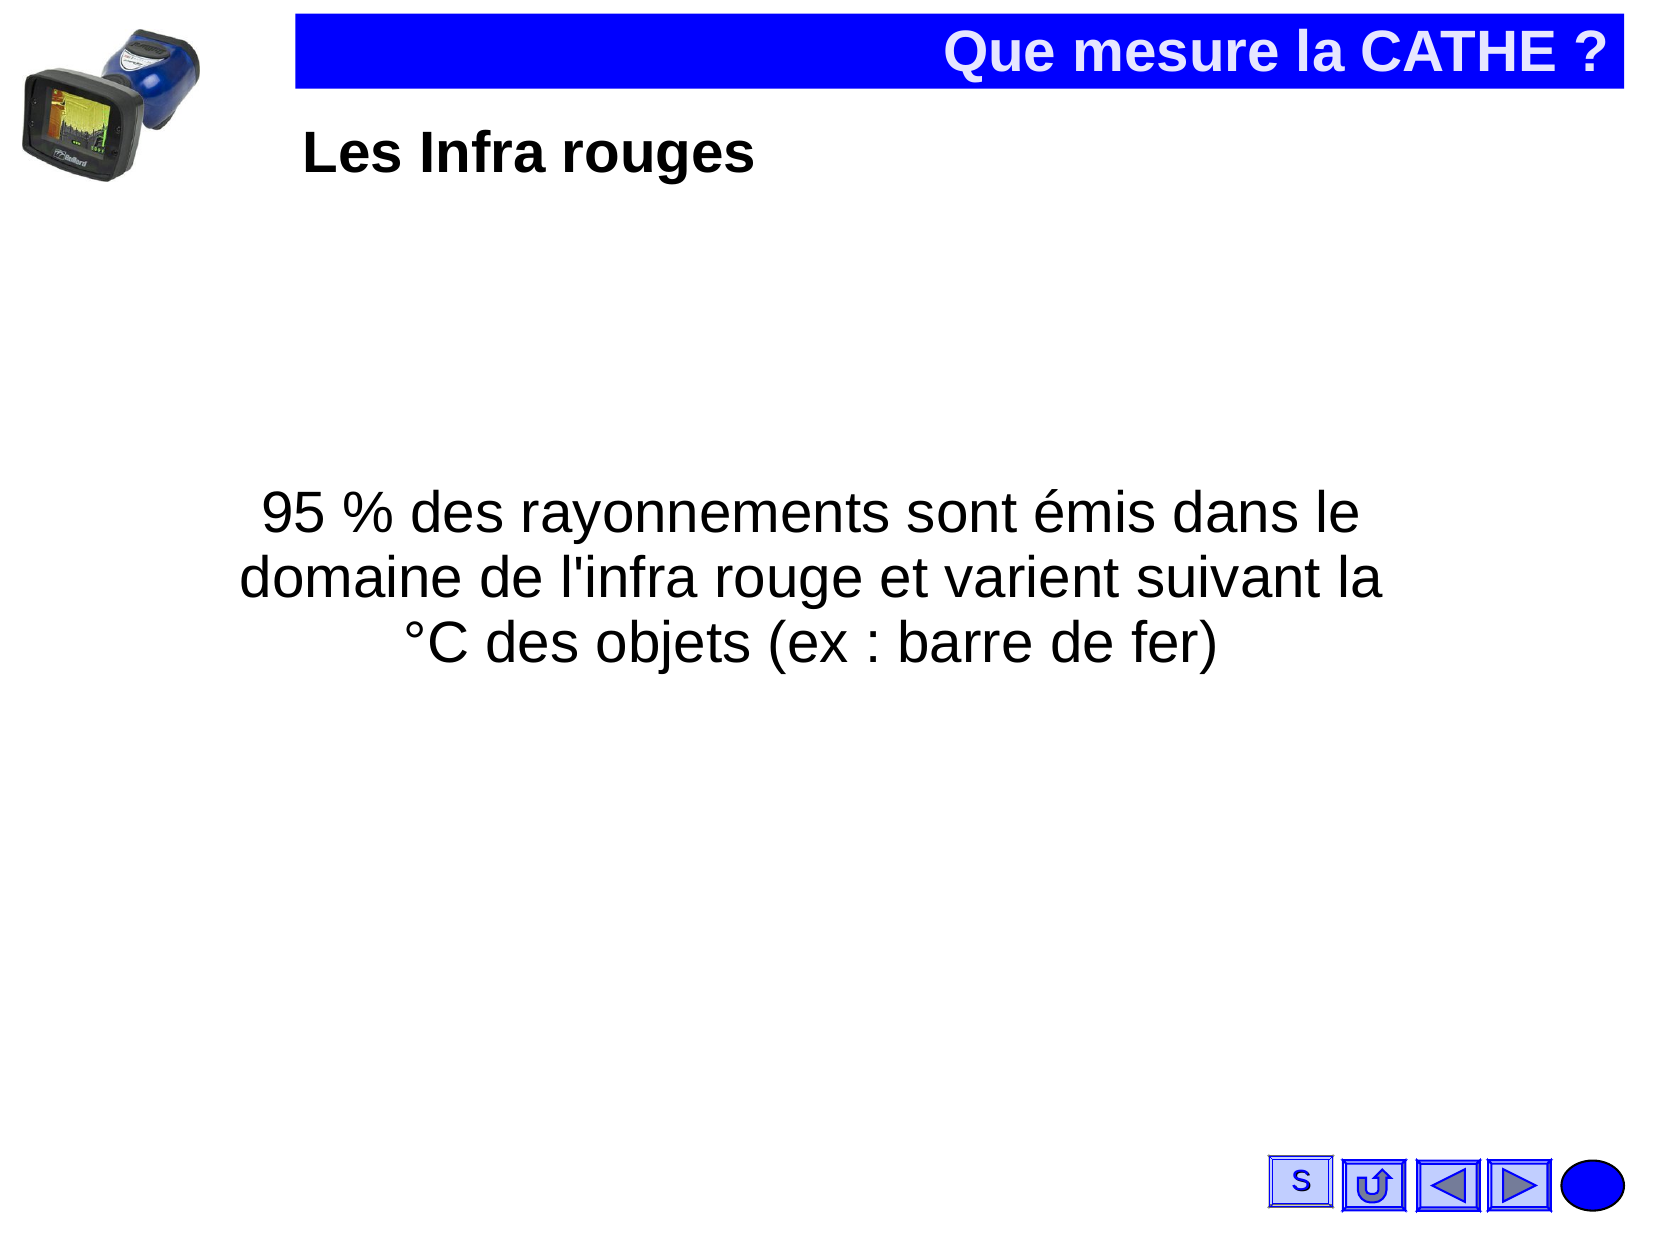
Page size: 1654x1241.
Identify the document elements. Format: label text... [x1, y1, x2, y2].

picture [22, 29, 200, 182]
text_box Les Infra rouges [287, 112, 772, 193]
text_box Que mesure la CATHE ? [295, 13, 1625, 89]
text_box 95 % des rayonnements sont émis dans le domaine de l'infra rouge et varient suivant la °C des objets (ex : barre de fer) [206, 472, 1418, 747]
text_box [1561, 1160, 1625, 1211]
